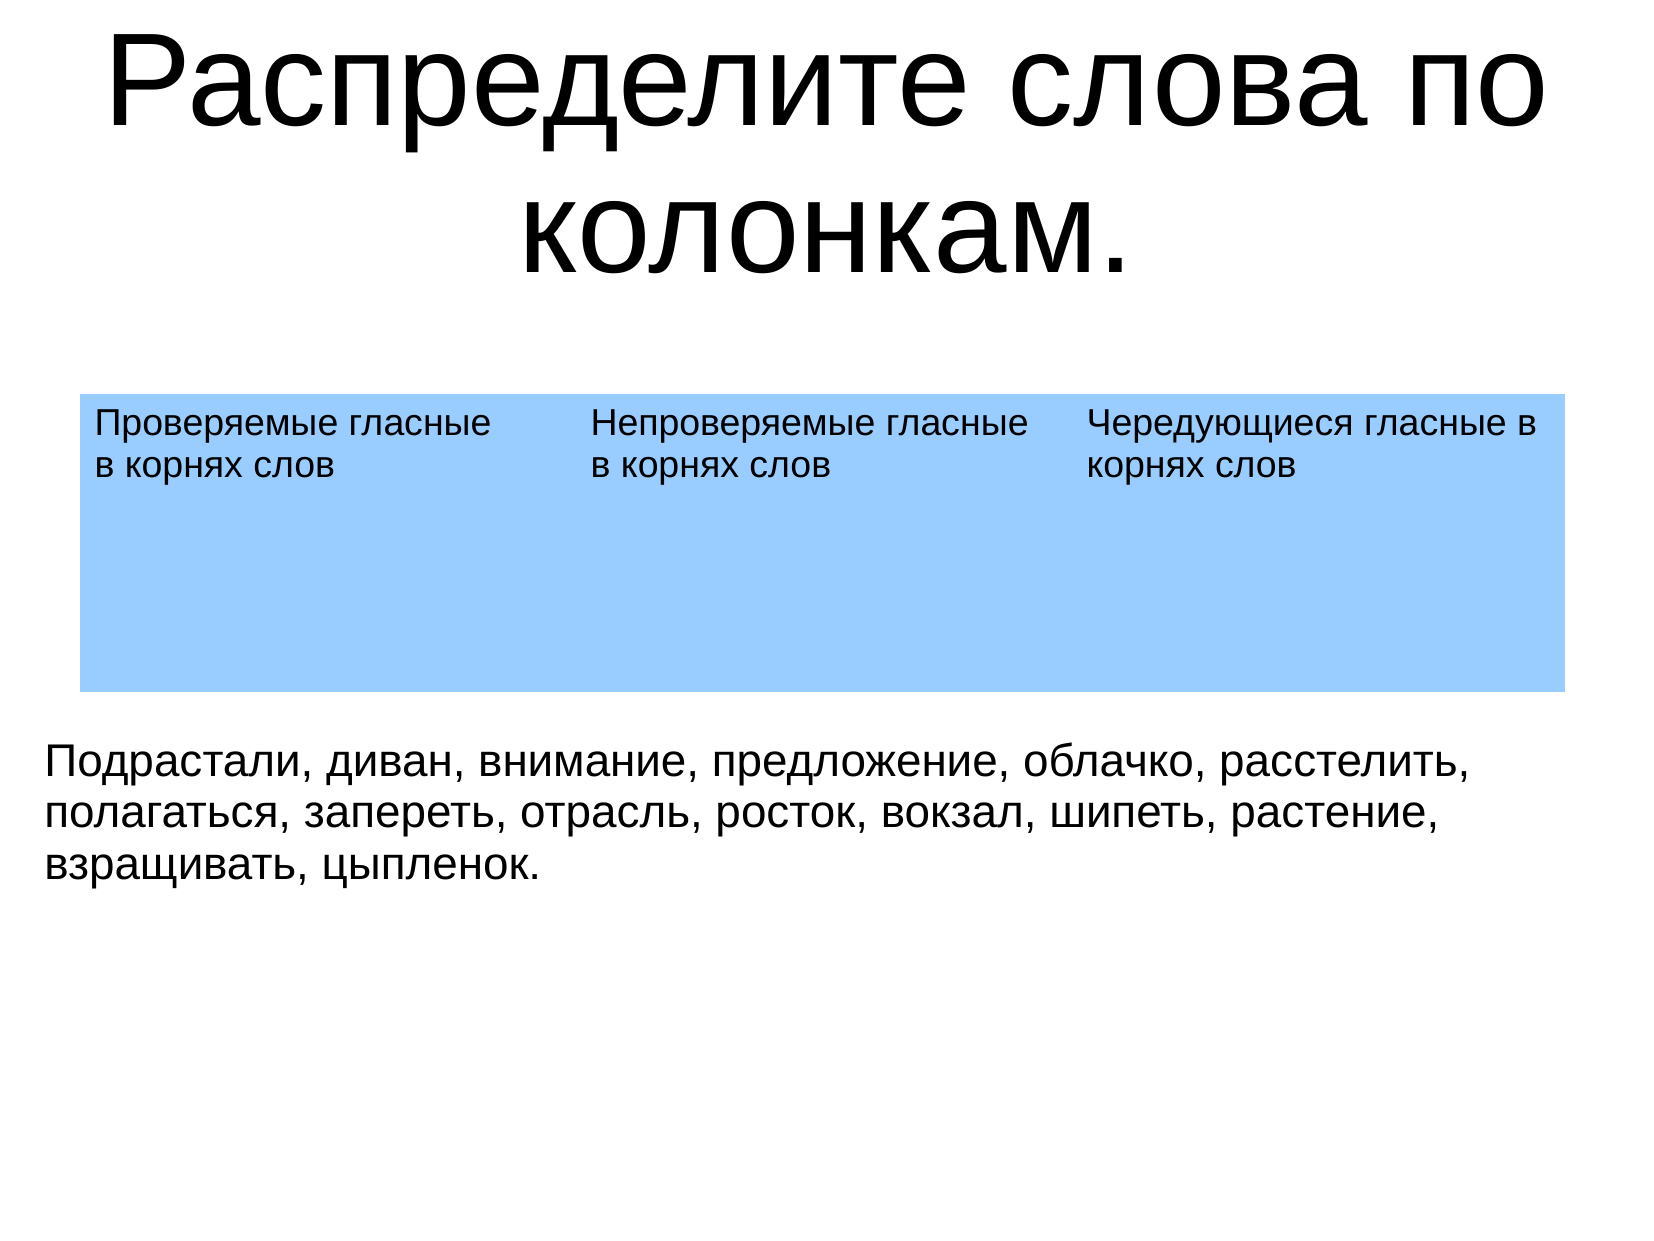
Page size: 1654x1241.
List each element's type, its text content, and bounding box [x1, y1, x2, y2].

table_cell [576, 576, 1072, 634]
table_header Чередующиеся гласные в корнях слов [1072, 394, 1565, 576]
table_header Проверяемые гласные в корнях слов [80, 394, 576, 576]
table_cell [80, 634, 576, 692]
table_header Непроверяемые гласные в корнях слов [576, 394, 1072, 576]
table_cell [1072, 576, 1565, 634]
text_box Подрастали, диван, внимание, предложение, облачко, расстелить, полагаться, запереть, отрасль, росток, вокзал, шипеть, растение, взращивать, цыпленок. [29, 727, 1629, 896]
table_cell [80, 576, 576, 634]
table_cell [576, 634, 1072, 692]
table_cell [1072, 634, 1565, 692]
title Распределите слова по колонкам. [82, 5, 1571, 301]
